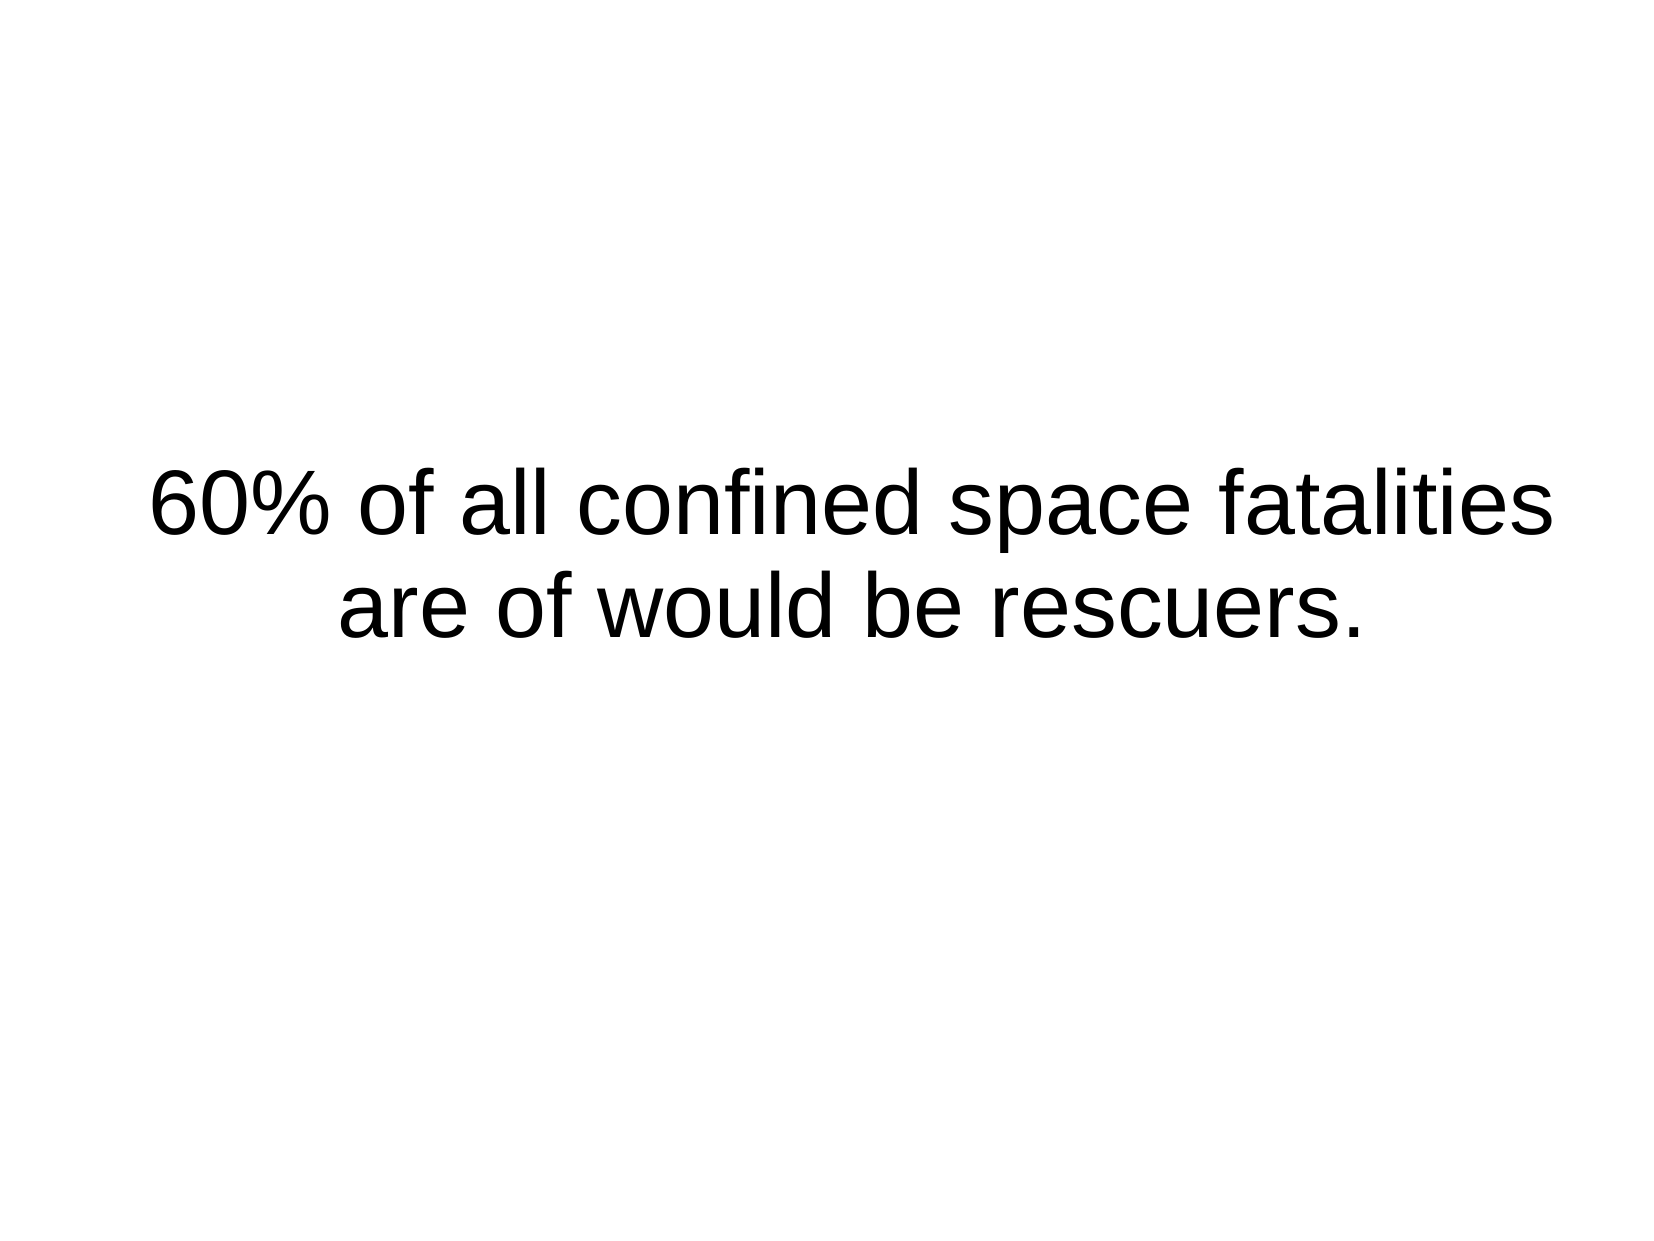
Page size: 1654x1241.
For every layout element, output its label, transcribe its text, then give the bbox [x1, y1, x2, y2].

title 60% of all confined space fatalities are of would be rescuers. [108, 450, 1597, 658]
